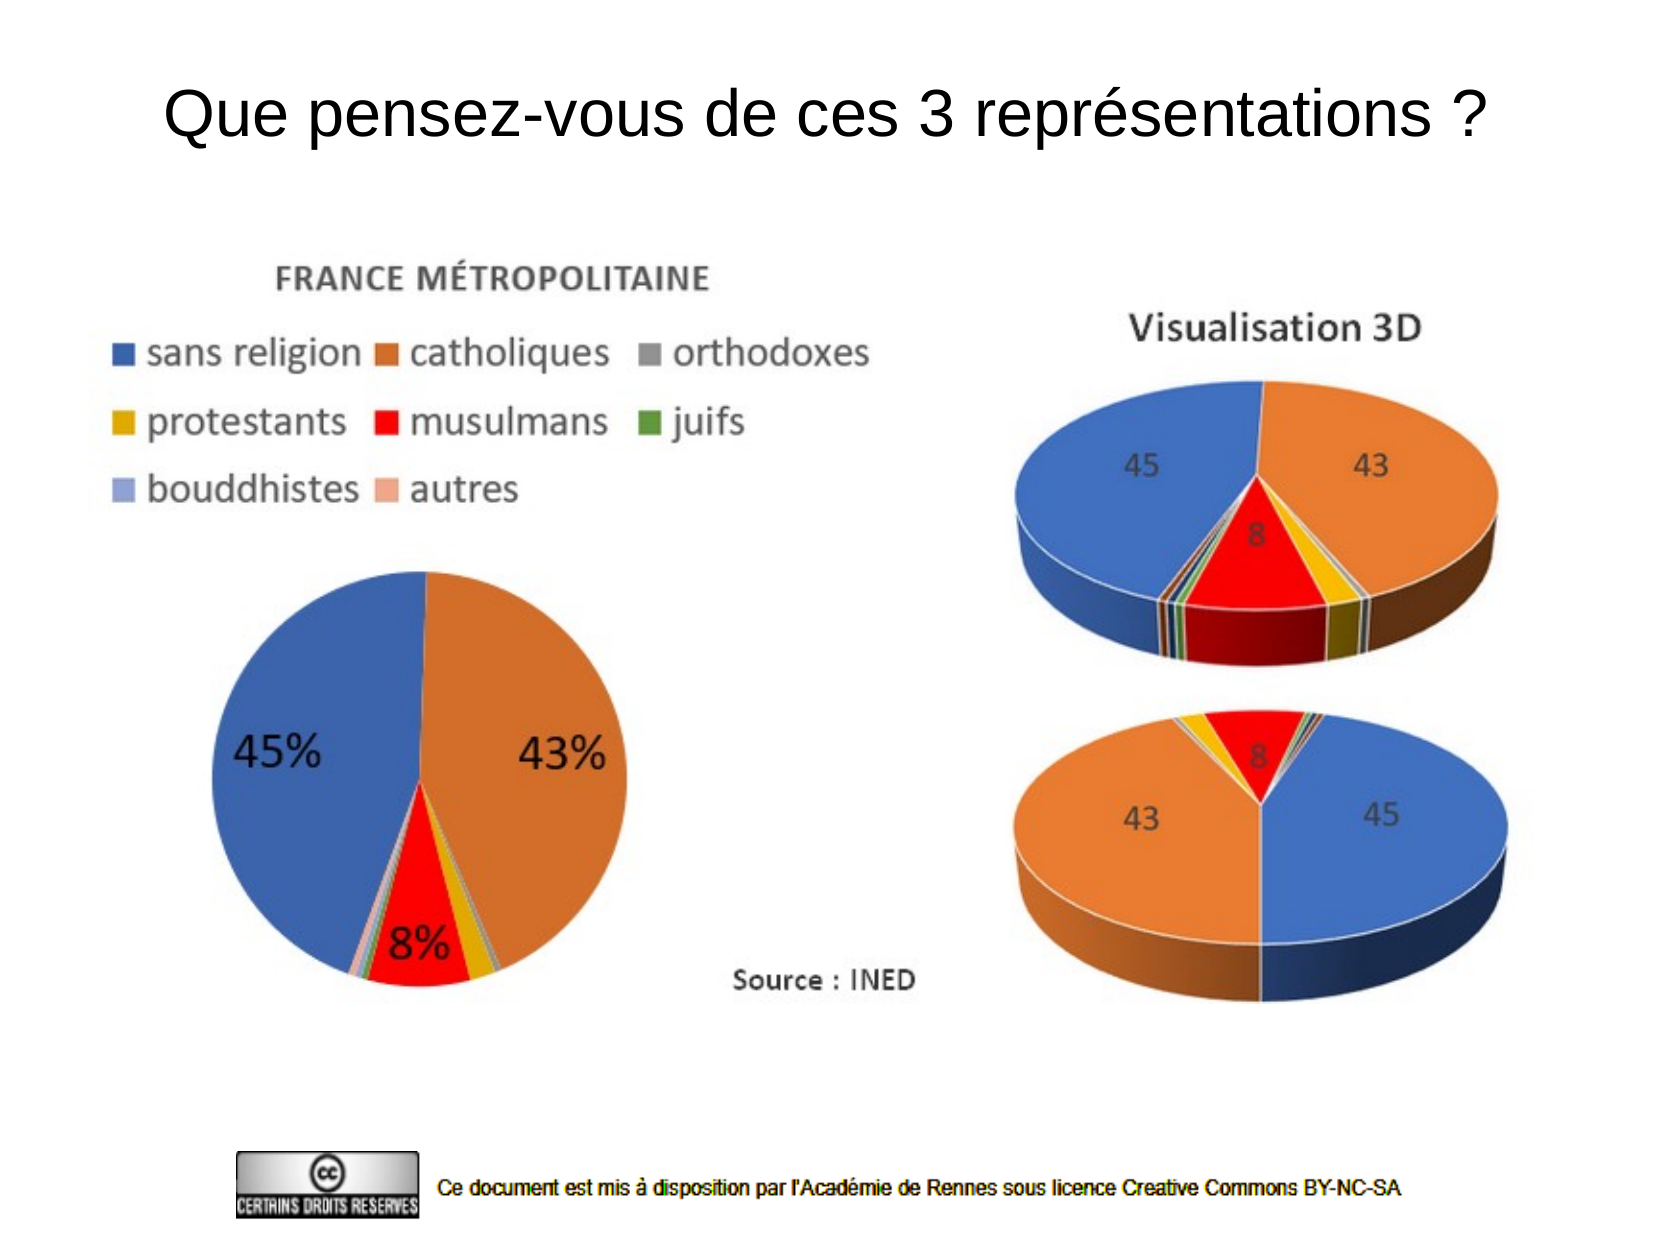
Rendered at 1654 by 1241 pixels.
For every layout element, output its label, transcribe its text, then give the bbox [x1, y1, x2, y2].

picture [236, 1151, 1418, 1228]
title Que pensez-vous de ces 3 représentations ? [82, 49, 1571, 178]
picture [59, 236, 1595, 1004]
